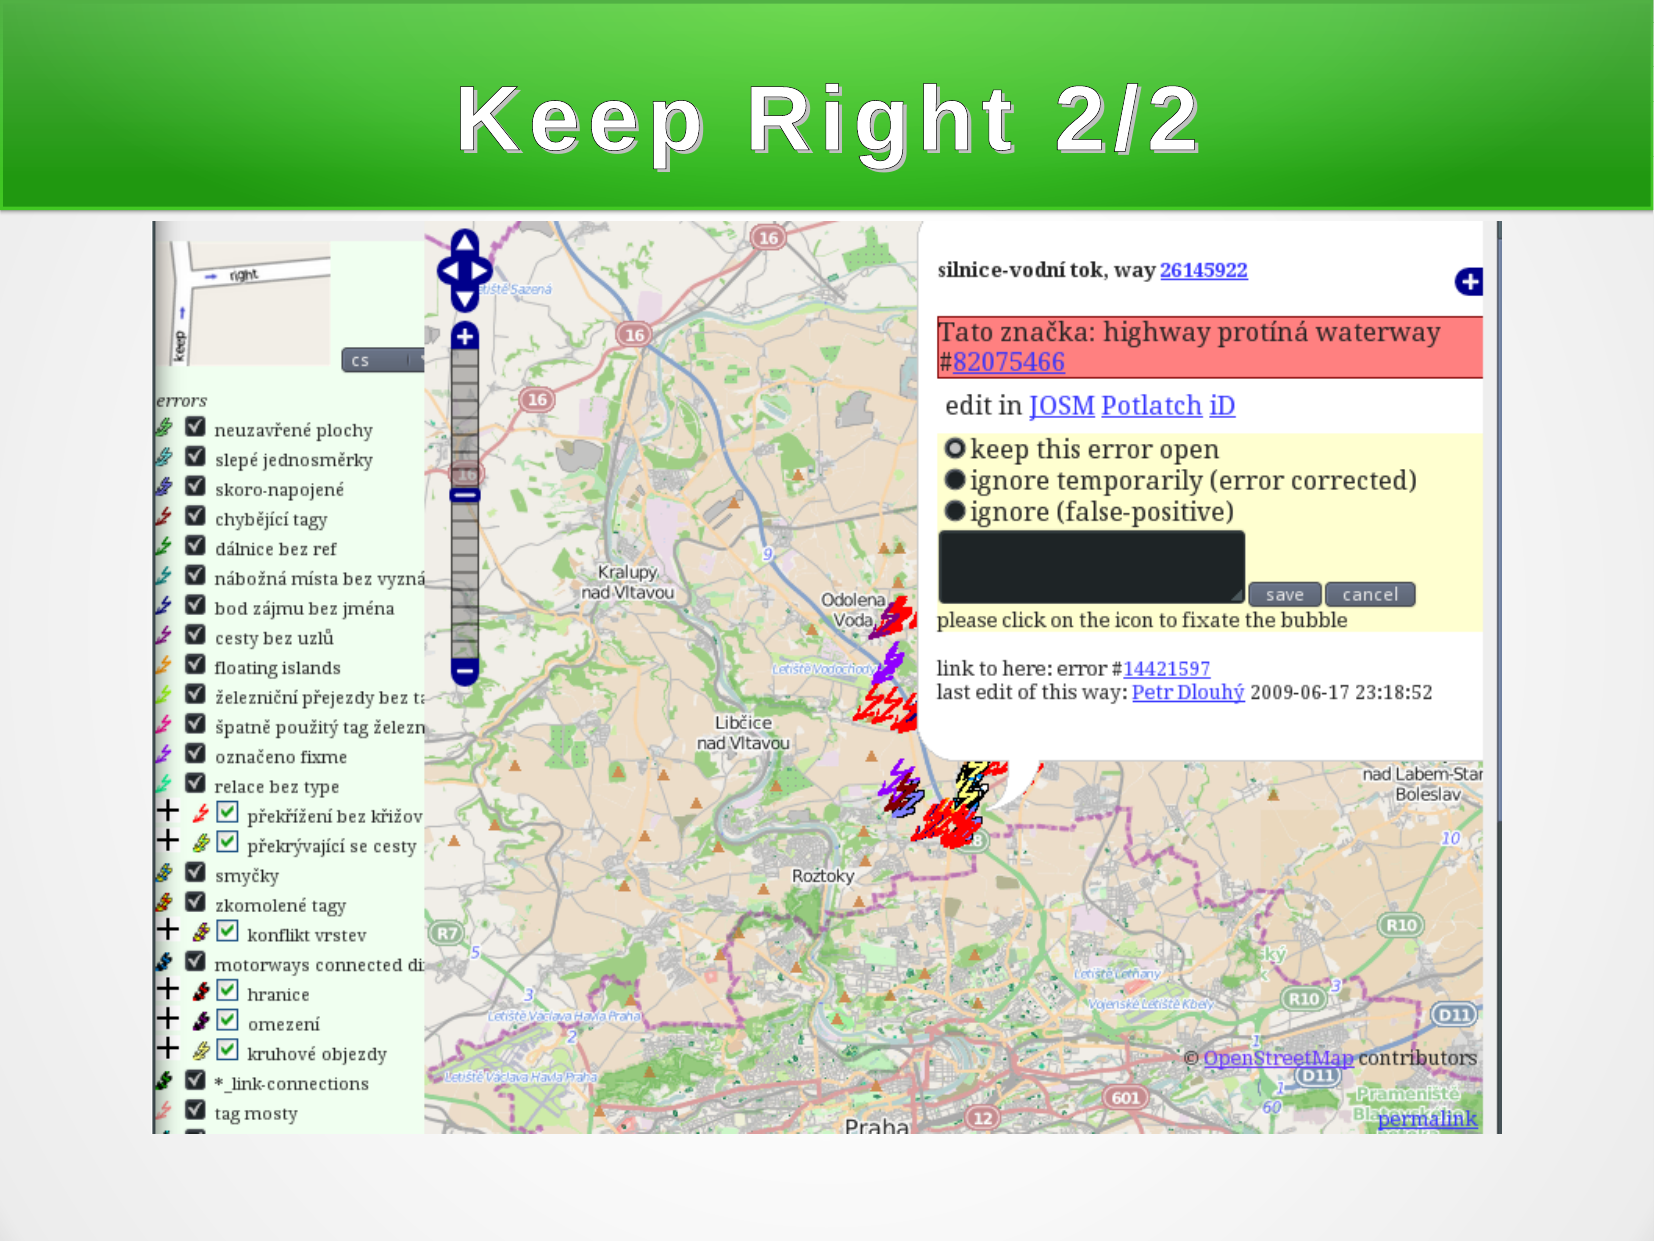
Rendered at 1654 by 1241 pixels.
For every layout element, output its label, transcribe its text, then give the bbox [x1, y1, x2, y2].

picture [151, 221, 1502, 1134]
title Keep Right 2/2 [82, 47, 1571, 189]
